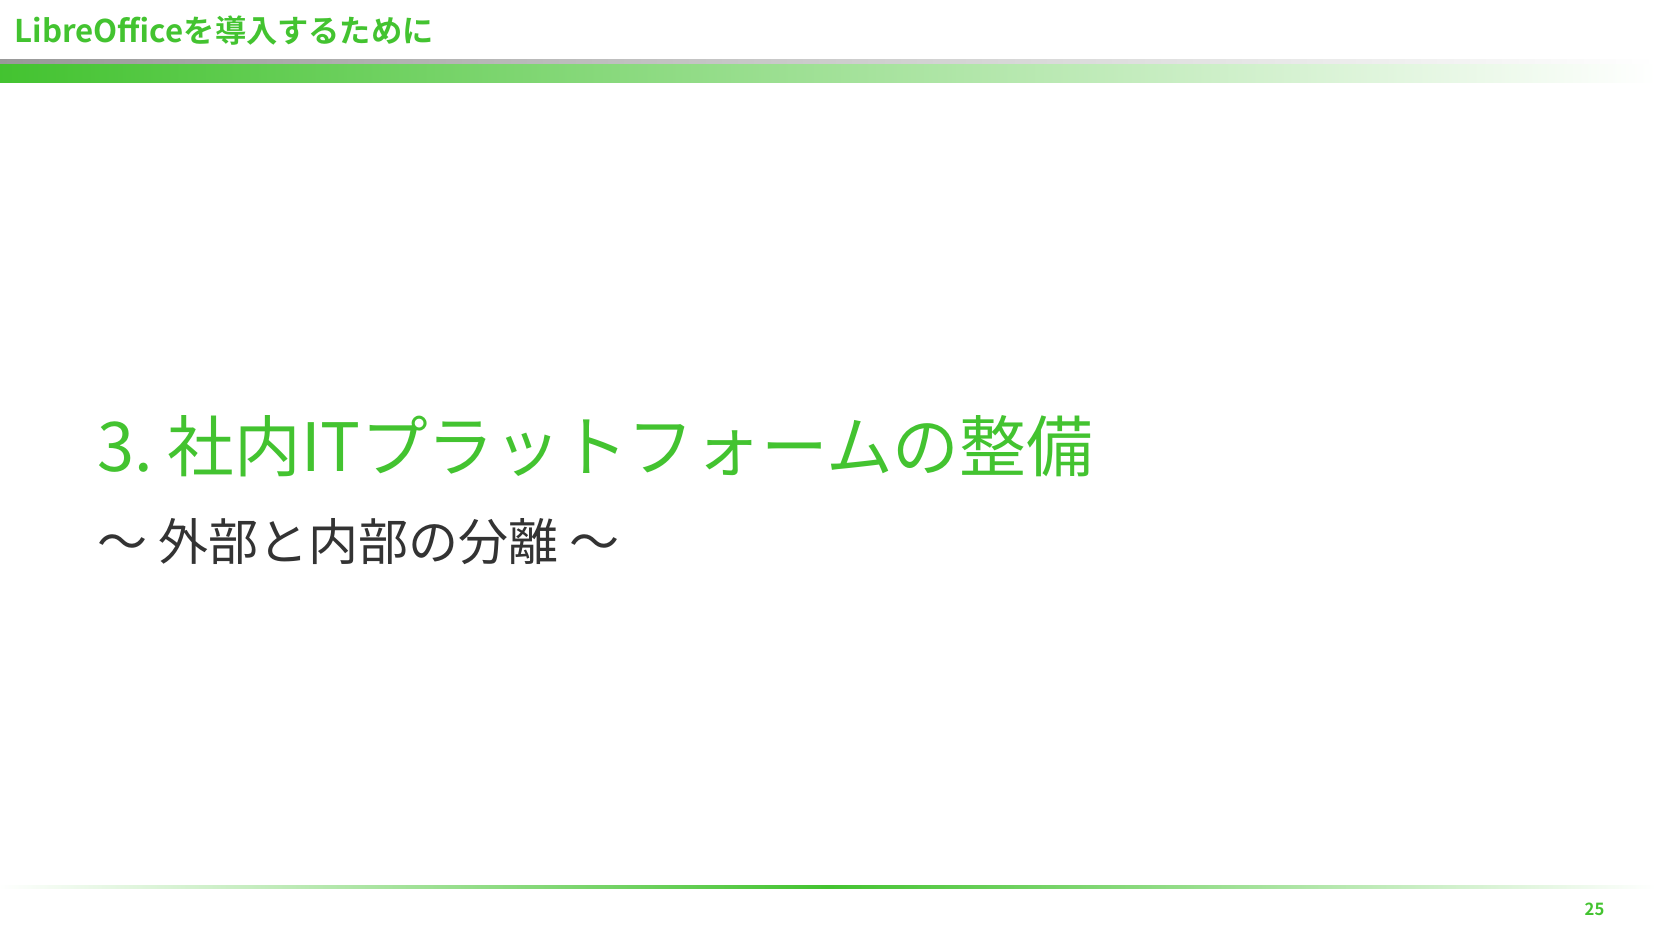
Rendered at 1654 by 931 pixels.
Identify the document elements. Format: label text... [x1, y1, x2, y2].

text_box [0, 59, 1654, 83]
text_box LibreOfficeを導入するために [0, 0, 1376, 59]
text_box <番号> [1535, 888, 1654, 928]
text_box [0, 885, 1654, 889]
text_box 3. 社内ITプラットフォームの整備 〜 外部と内部の分離 〜 [82, 129, 1565, 839]
